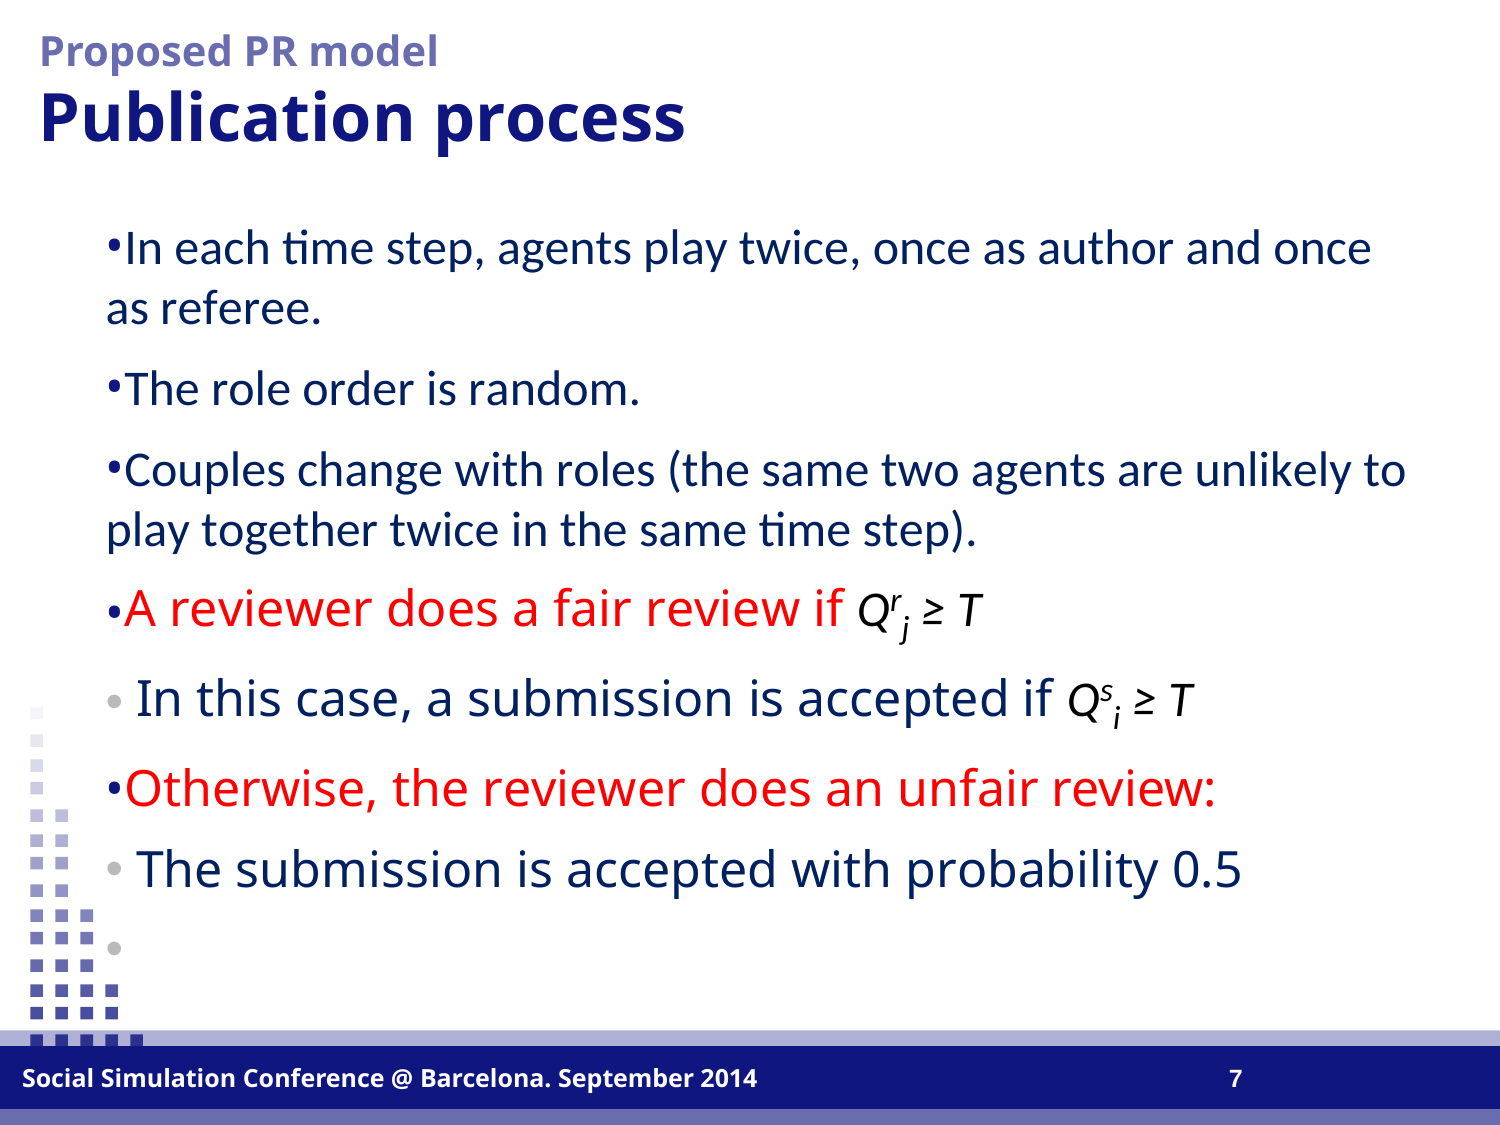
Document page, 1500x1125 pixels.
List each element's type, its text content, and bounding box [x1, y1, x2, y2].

text_box Proposed PR model Publication process [24, 17, 1453, 243]
text_box In each time step, agents play twice, once as author and once as referee. The role order is random. Couples change with roles (the same two agents are unlikely to play together twice in the same time step). A reviewer does a fair review if Qrj ≥ T In this case, a submission is accepted if Qsi ≥ T Otherwise, the reviewer does an unfair review: The submission is accepted with probability 0.5 [90, 206, 1424, 1003]
